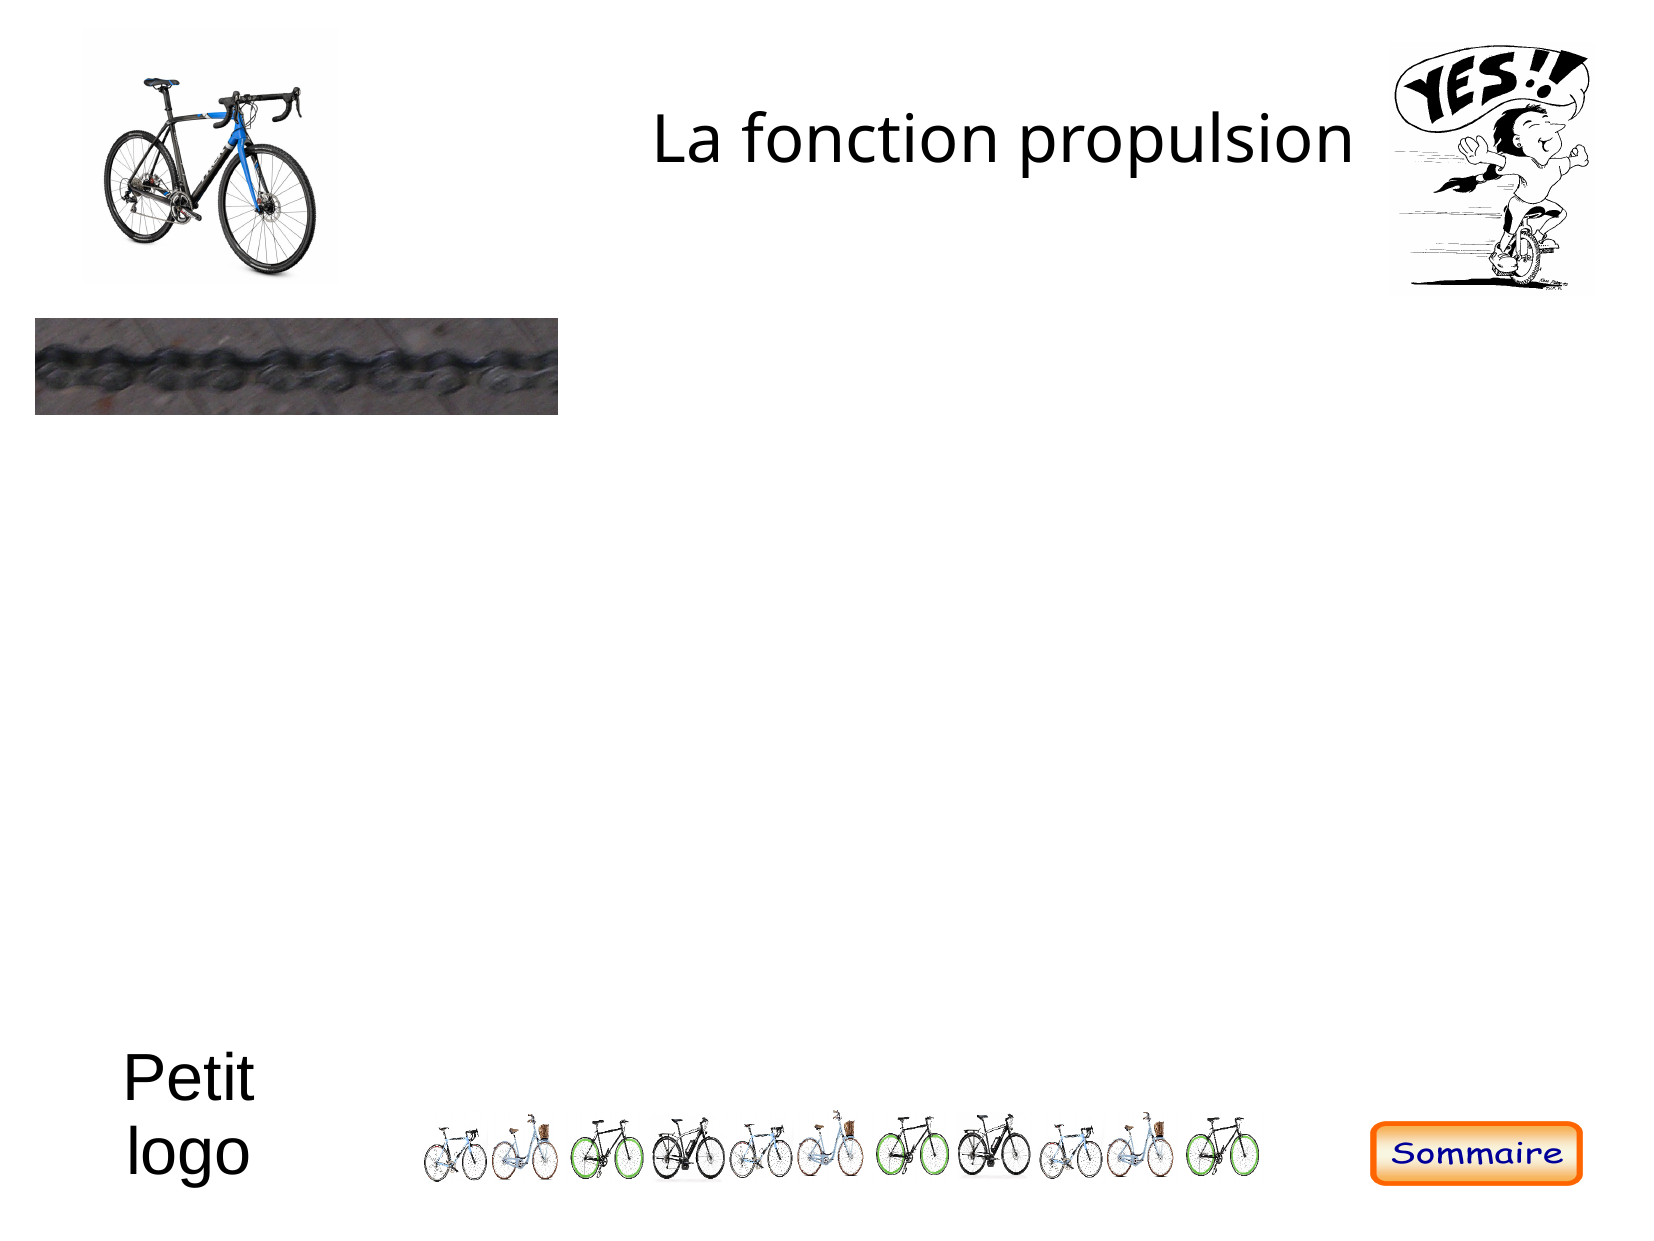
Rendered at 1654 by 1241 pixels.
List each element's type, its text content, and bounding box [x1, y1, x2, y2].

picture [422, 1110, 1264, 1187]
picture [35, 318, 558, 415]
title La fonction propulsion [425, 49, 1389, 225]
picture [1370, 1121, 1583, 1186]
text_box Petit logo [82, 1039, 296, 1190]
picture [82, 28, 338, 284]
picture [1389, 42, 1595, 296]
